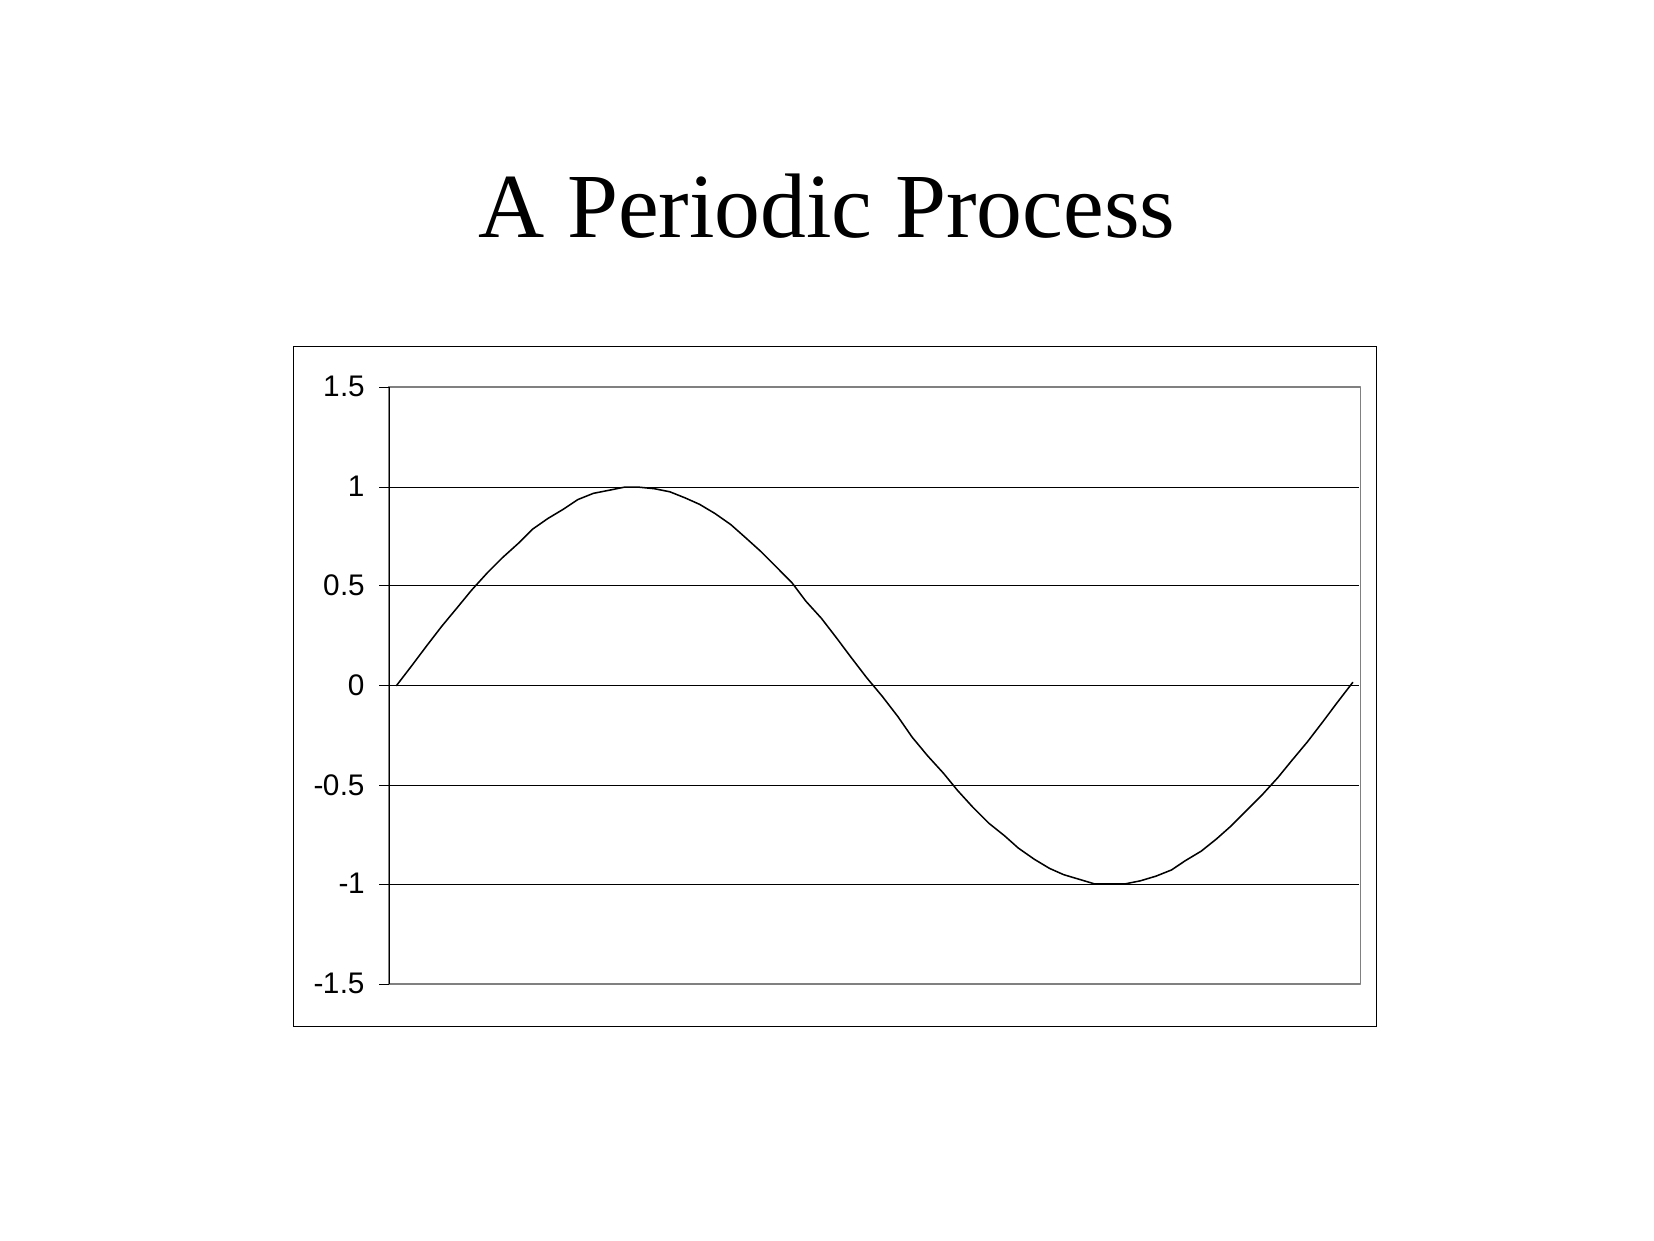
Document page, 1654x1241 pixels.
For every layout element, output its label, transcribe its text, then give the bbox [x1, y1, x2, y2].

title A Periodic Process [121, 102, 1534, 311]
chart [285, 338, 1384, 1033]
